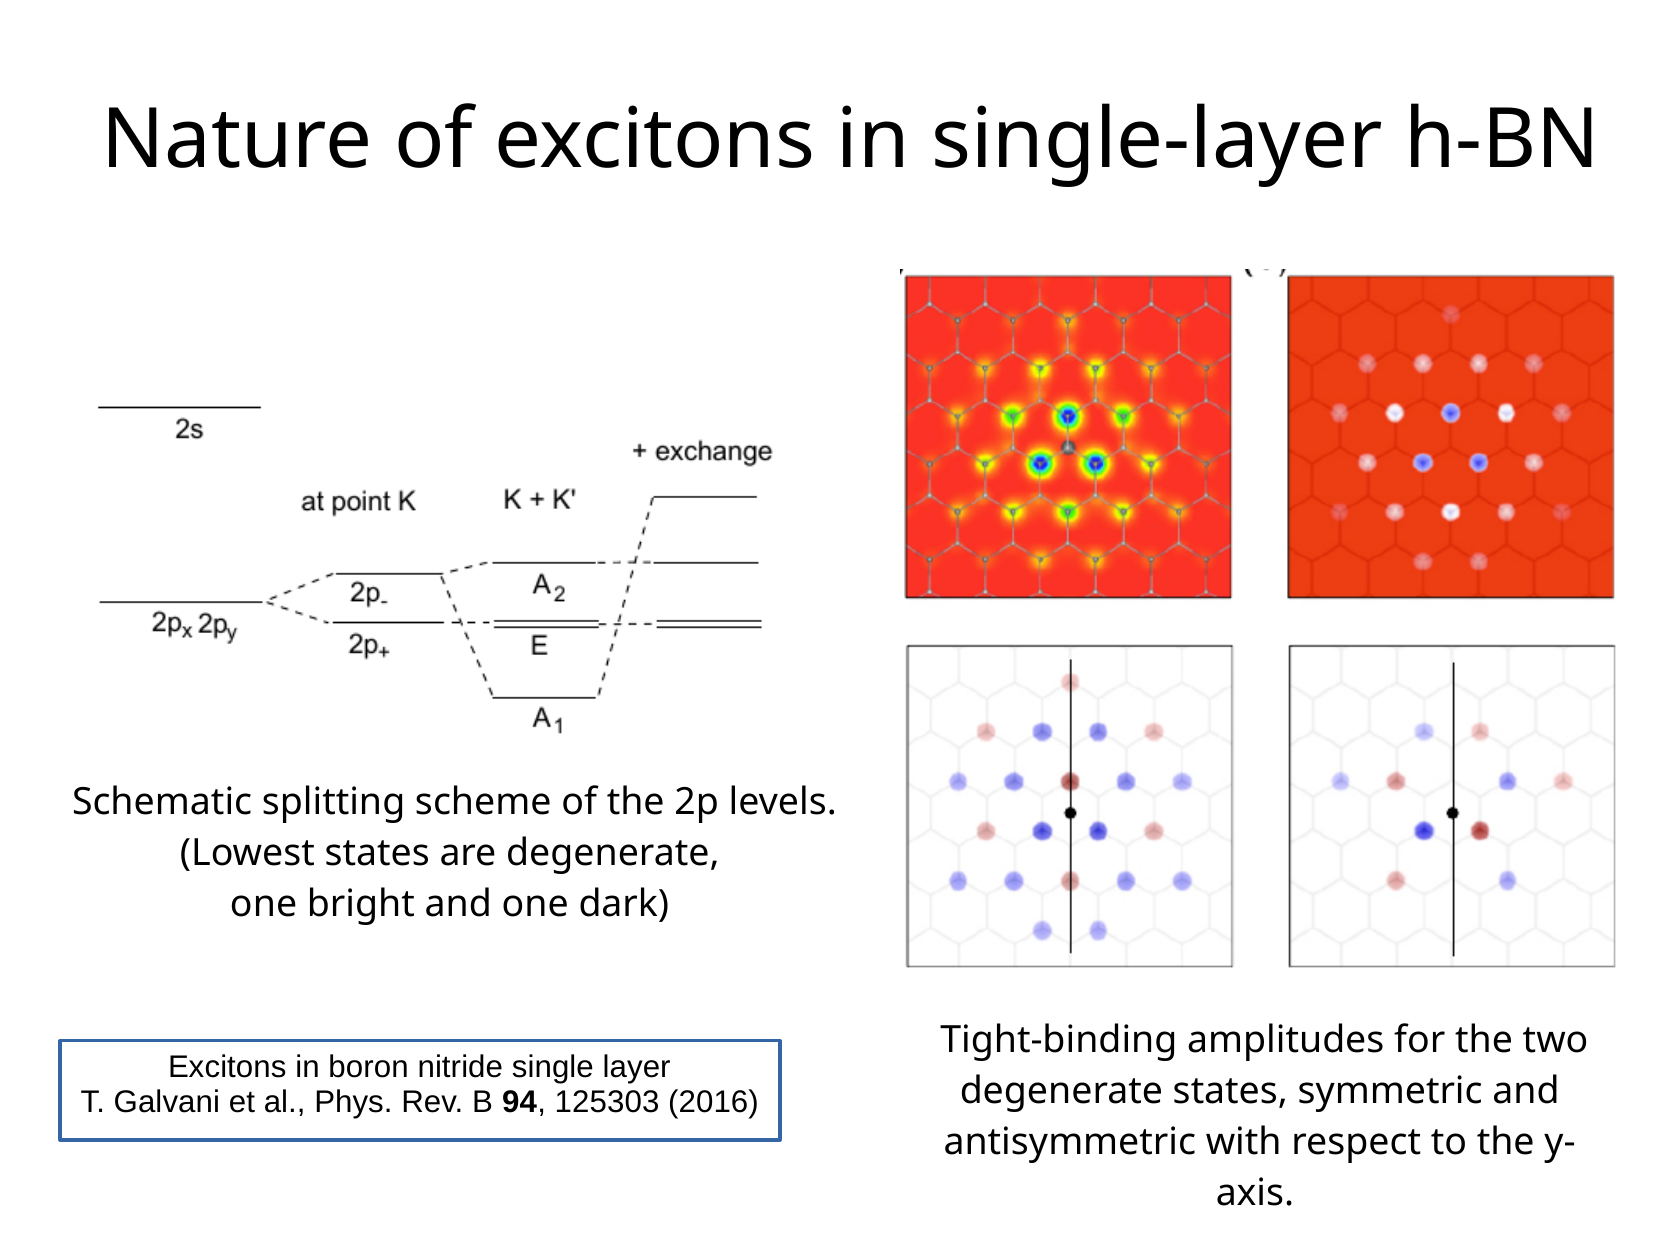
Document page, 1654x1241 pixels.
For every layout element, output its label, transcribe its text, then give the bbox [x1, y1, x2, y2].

title Nature of excitons in single-layer h-BN [82, 32, 1621, 237]
picture [39, 374, 826, 768]
text_box Excitons in boron nitride single layer T. Galvani et al., Phys. Rev. B 94, 125303 (2016) [60, 1040, 781, 1141]
picture [900, 644, 1625, 977]
text_box Schematic splitting scheme of the 2p levels. (Lowest states are degenerate, one bright and one dark) [45, 767, 856, 909]
picture [900, 269, 1627, 611]
text_box Tight-binding amplitudes for the two degenerate states, symmetric and antisymmetric with respect to the y-axis. [915, 1005, 1606, 1189]
